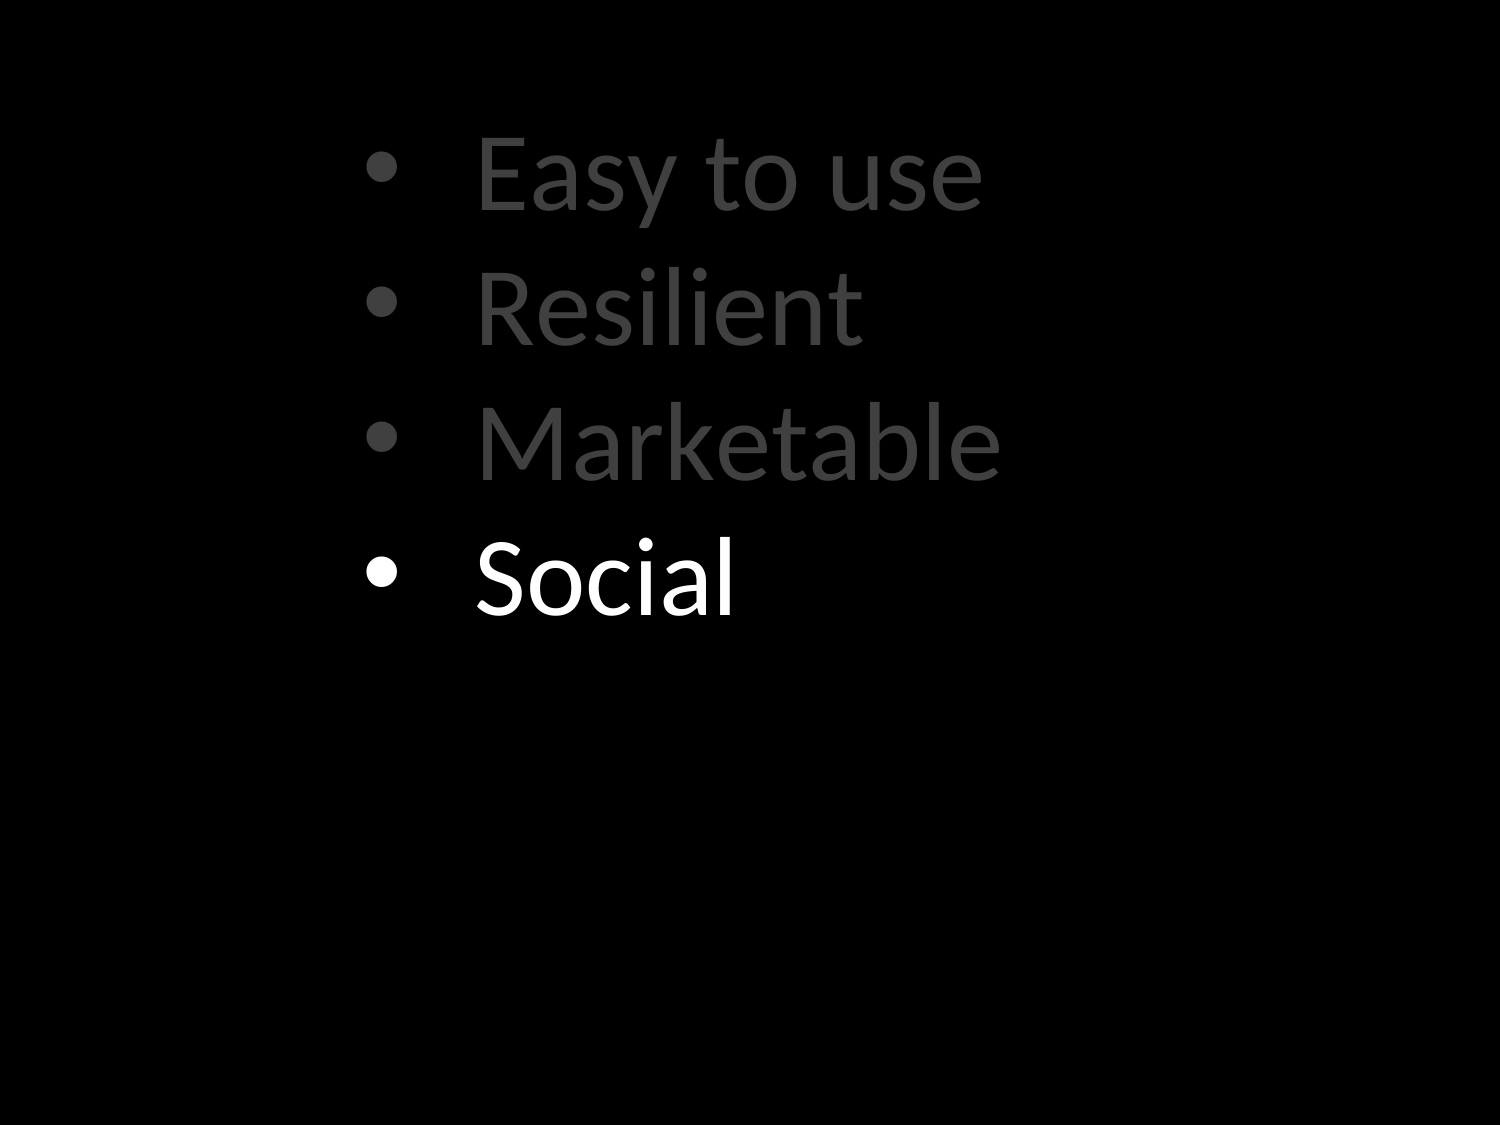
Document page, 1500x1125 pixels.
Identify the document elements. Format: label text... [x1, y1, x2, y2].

text_box Easy to use Resilient Marketable Social [347, 90, 1234, 916]
